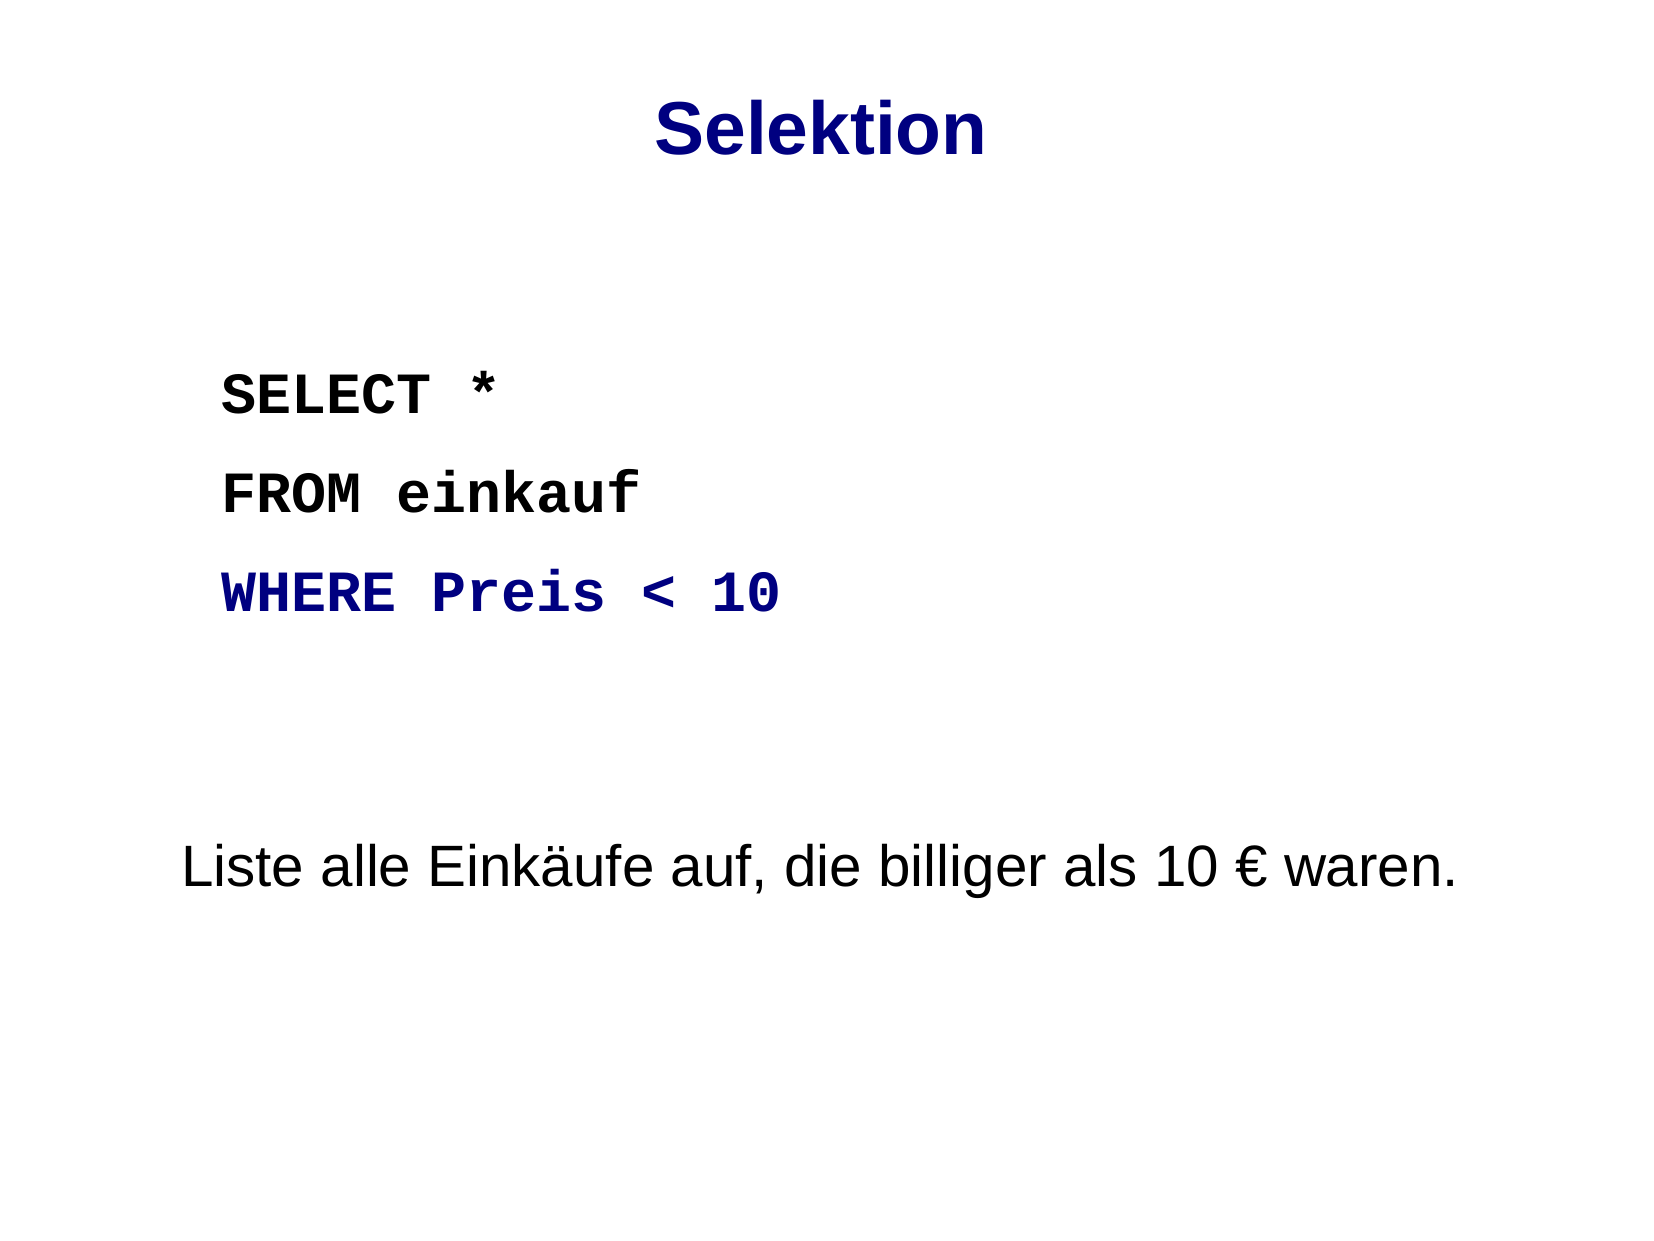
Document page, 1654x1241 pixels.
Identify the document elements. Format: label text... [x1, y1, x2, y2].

text_box SELECT * FROM einkauf WHERE Preis < 10 [206, 324, 1565, 606]
title Selektion [76, 49, 1565, 207]
title Liste alle Einkäufe auf, die billiger als 10 € waren. [76, 787, 1566, 945]
